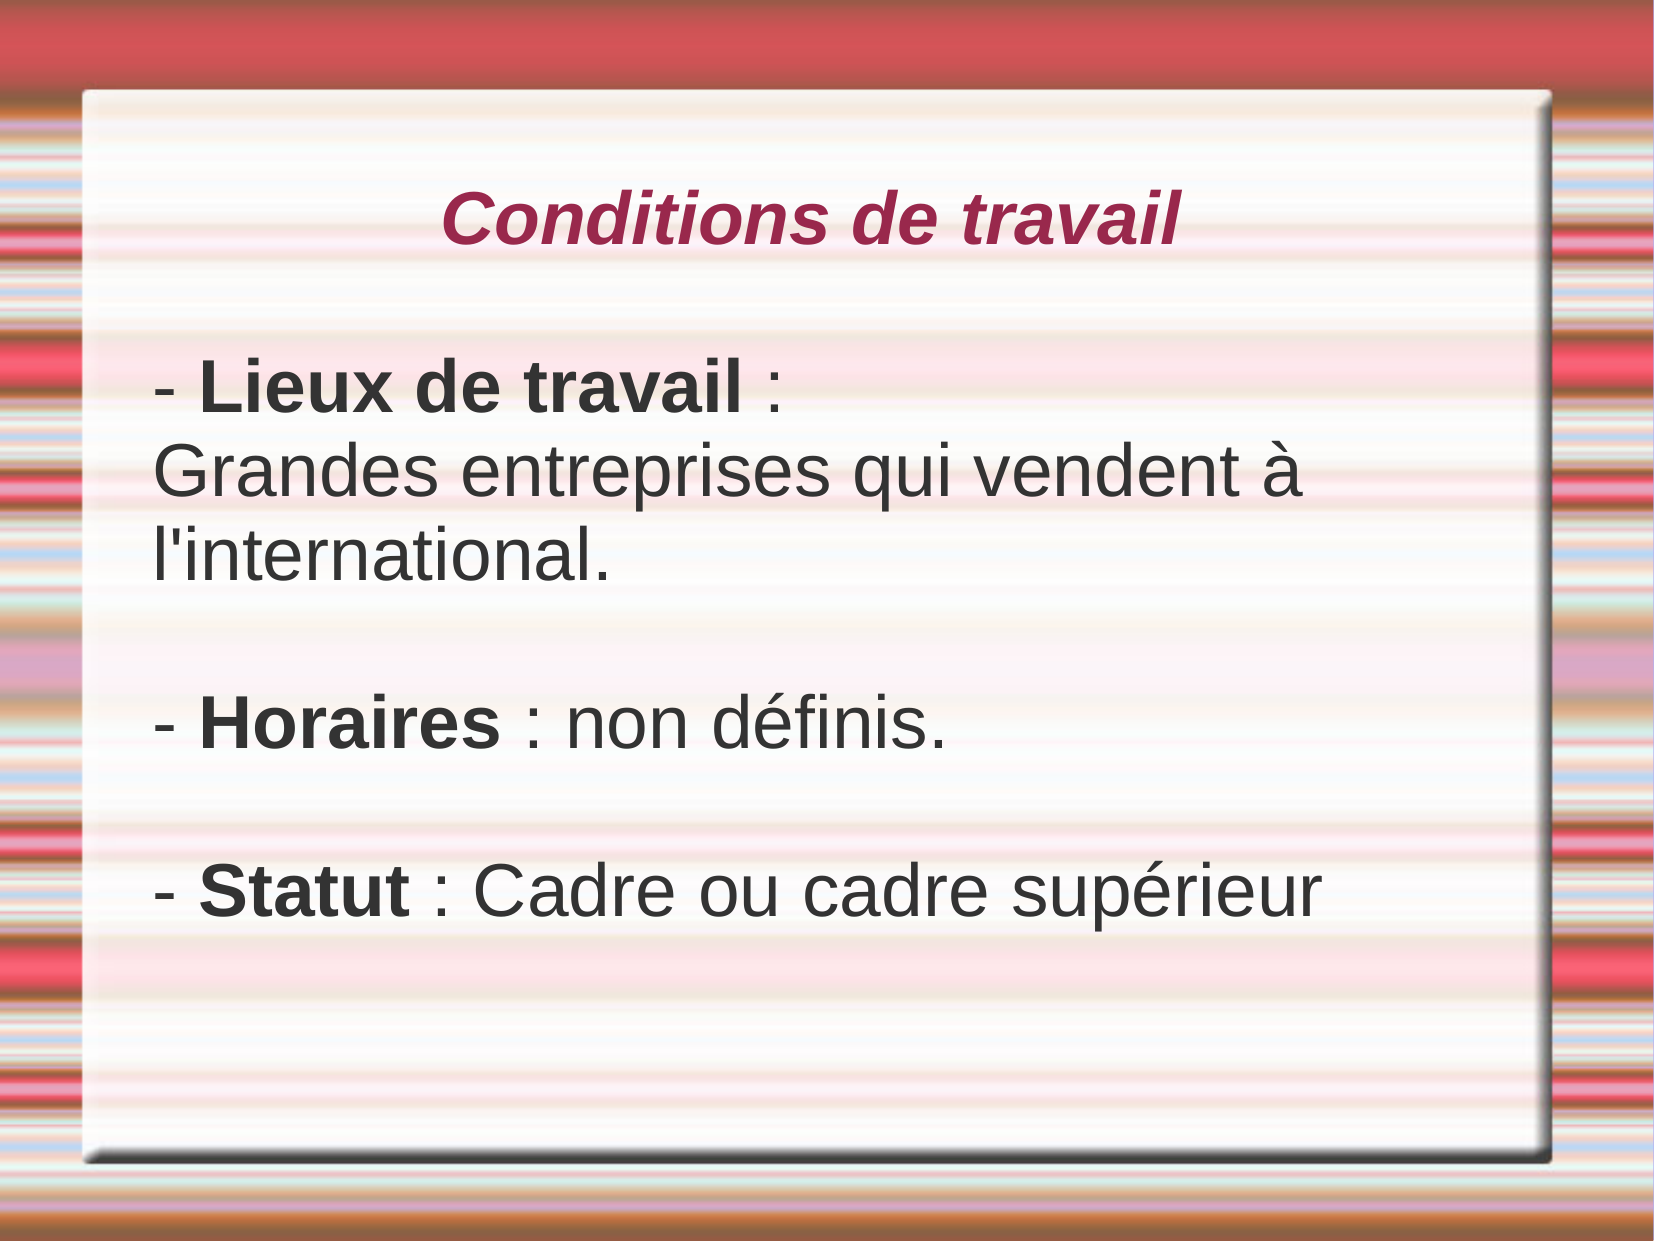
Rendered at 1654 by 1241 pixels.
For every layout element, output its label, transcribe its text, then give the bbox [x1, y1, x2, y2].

picture [0, 0, 1654, 1241]
list - Lieux de travail : Grandes entreprises qui vendent à l'international. - Horaires : non définis. - Statut : Cadre ou cadre supérieur [152, 344, 1534, 1127]
title Conditions de travail [88, 114, 1534, 322]
